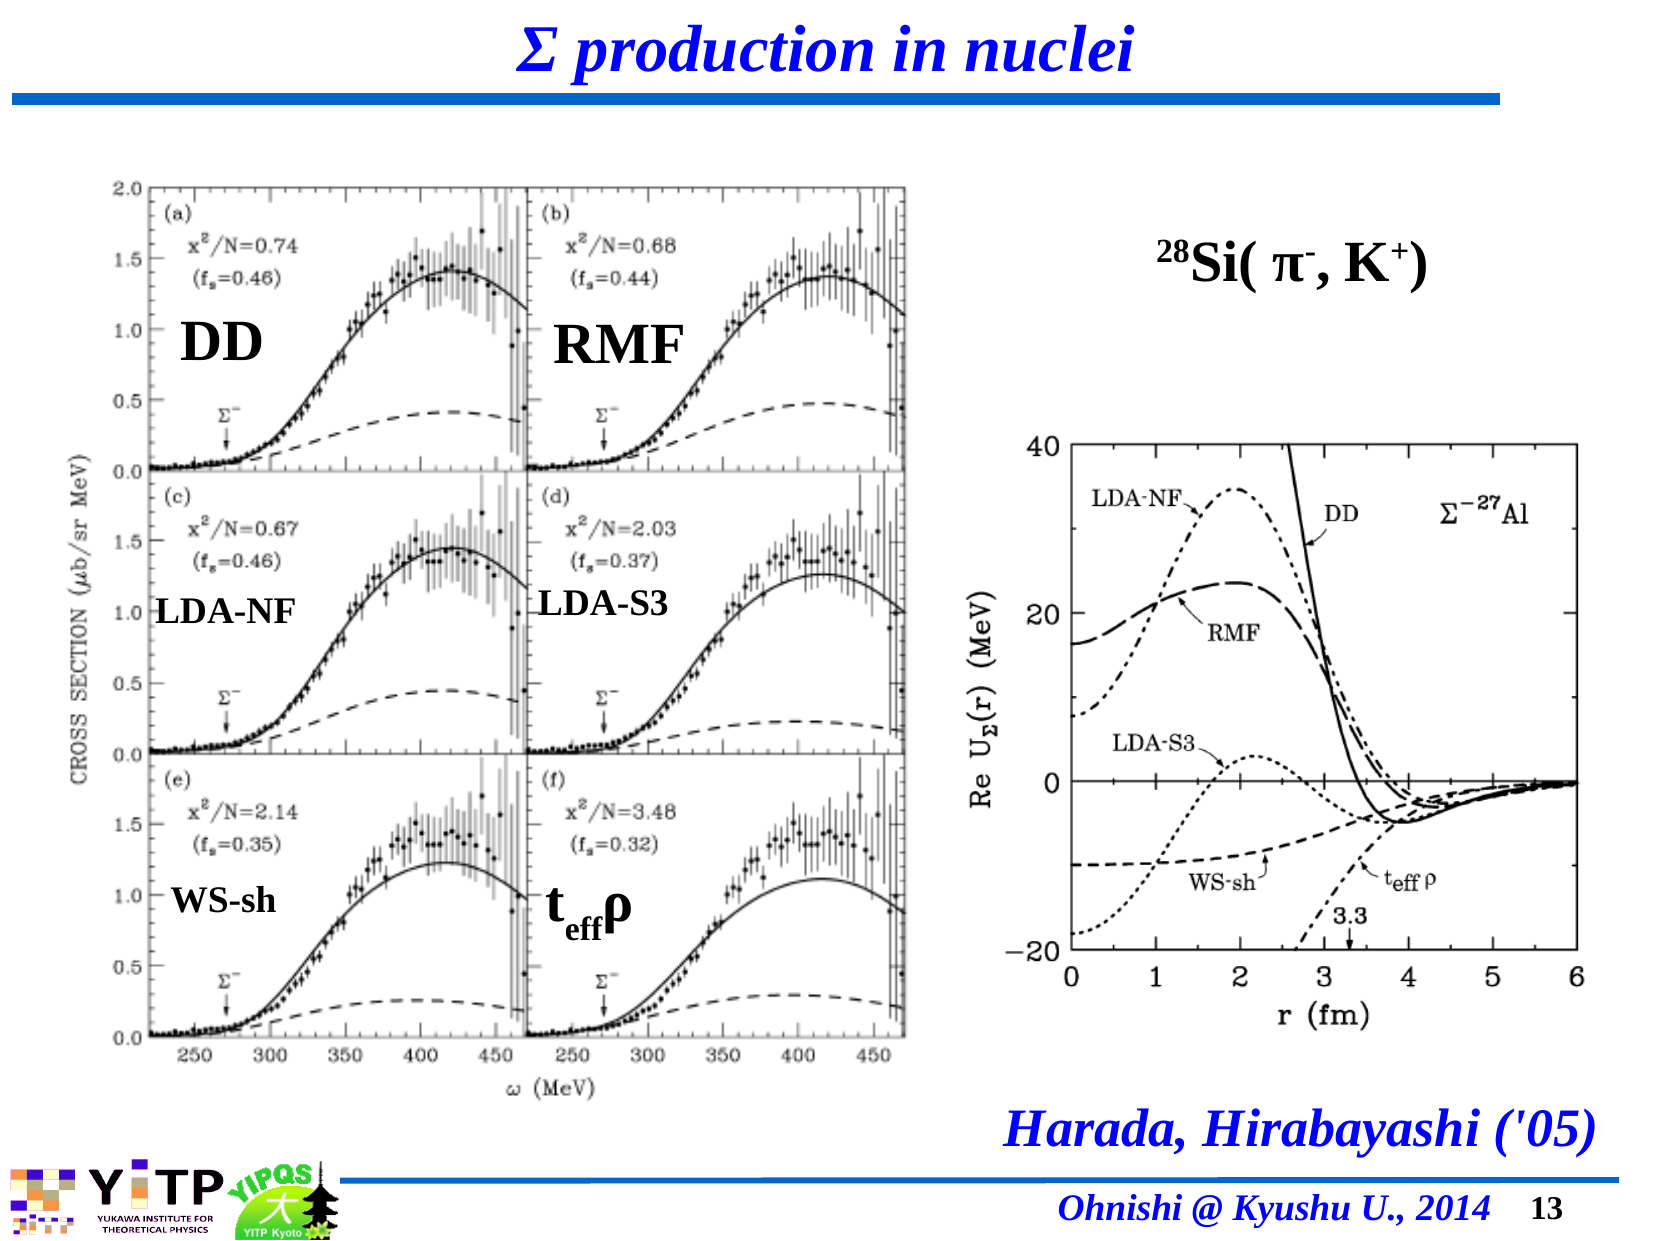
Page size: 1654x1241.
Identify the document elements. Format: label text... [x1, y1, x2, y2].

text_box 28Si( π-, K+) [1156, 229, 1430, 296]
text_box LDA-S3 [537, 582, 685, 631]
text_box teffρ [545, 868, 662, 959]
text_box RMF [553, 311, 702, 385]
text_box WS-sh [170, 879, 290, 927]
title Σ production in nuclei [0, 0, 1654, 99]
text_box LDA-NF [154, 590, 314, 638]
text_box Harada, Hirabayashi ('05) [1003, 1098, 1600, 1160]
picture [0, 1154, 340, 1241]
picture [53, 171, 928, 1108]
text_box DD [180, 308, 275, 383]
picture [944, 425, 1602, 1040]
